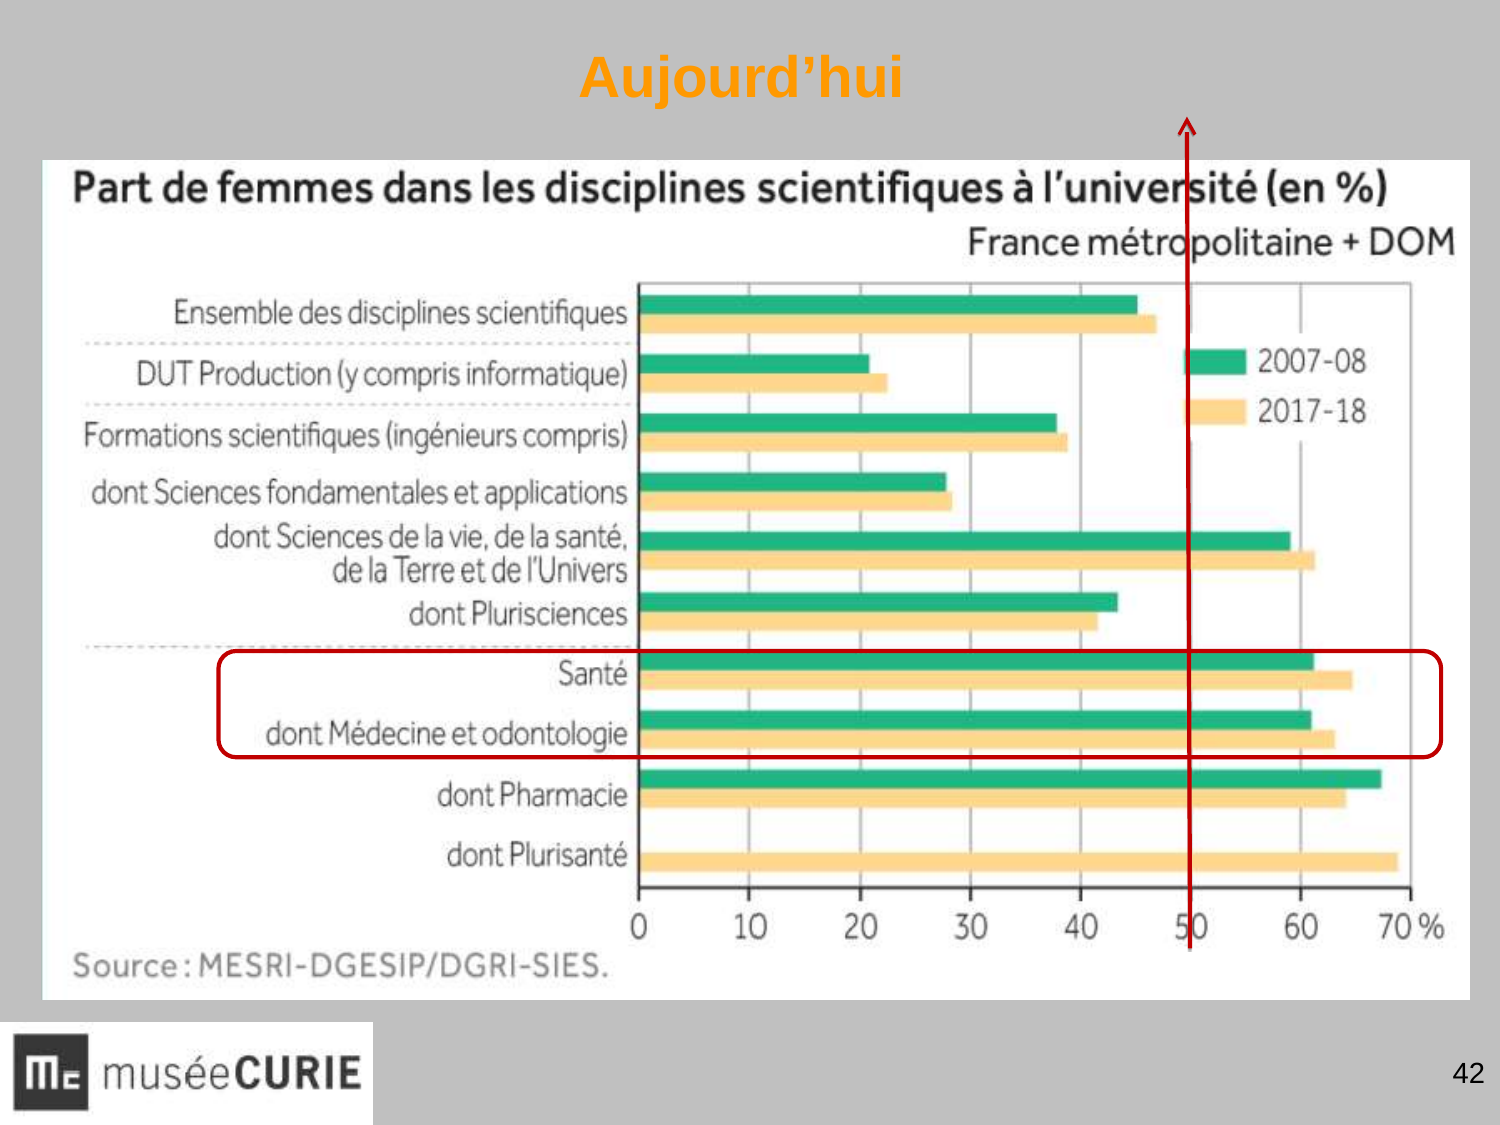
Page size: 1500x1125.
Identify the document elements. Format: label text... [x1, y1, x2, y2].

picture [41, 160, 1470, 1000]
picture [0, 1022, 373, 1125]
picture [221, 654, 1187, 755]
text_box <numéro> [1387, 1046, 1500, 1125]
picture [1192, 654, 1439, 755]
text_box Aujourd’hui [41, 31, 1459, 117]
